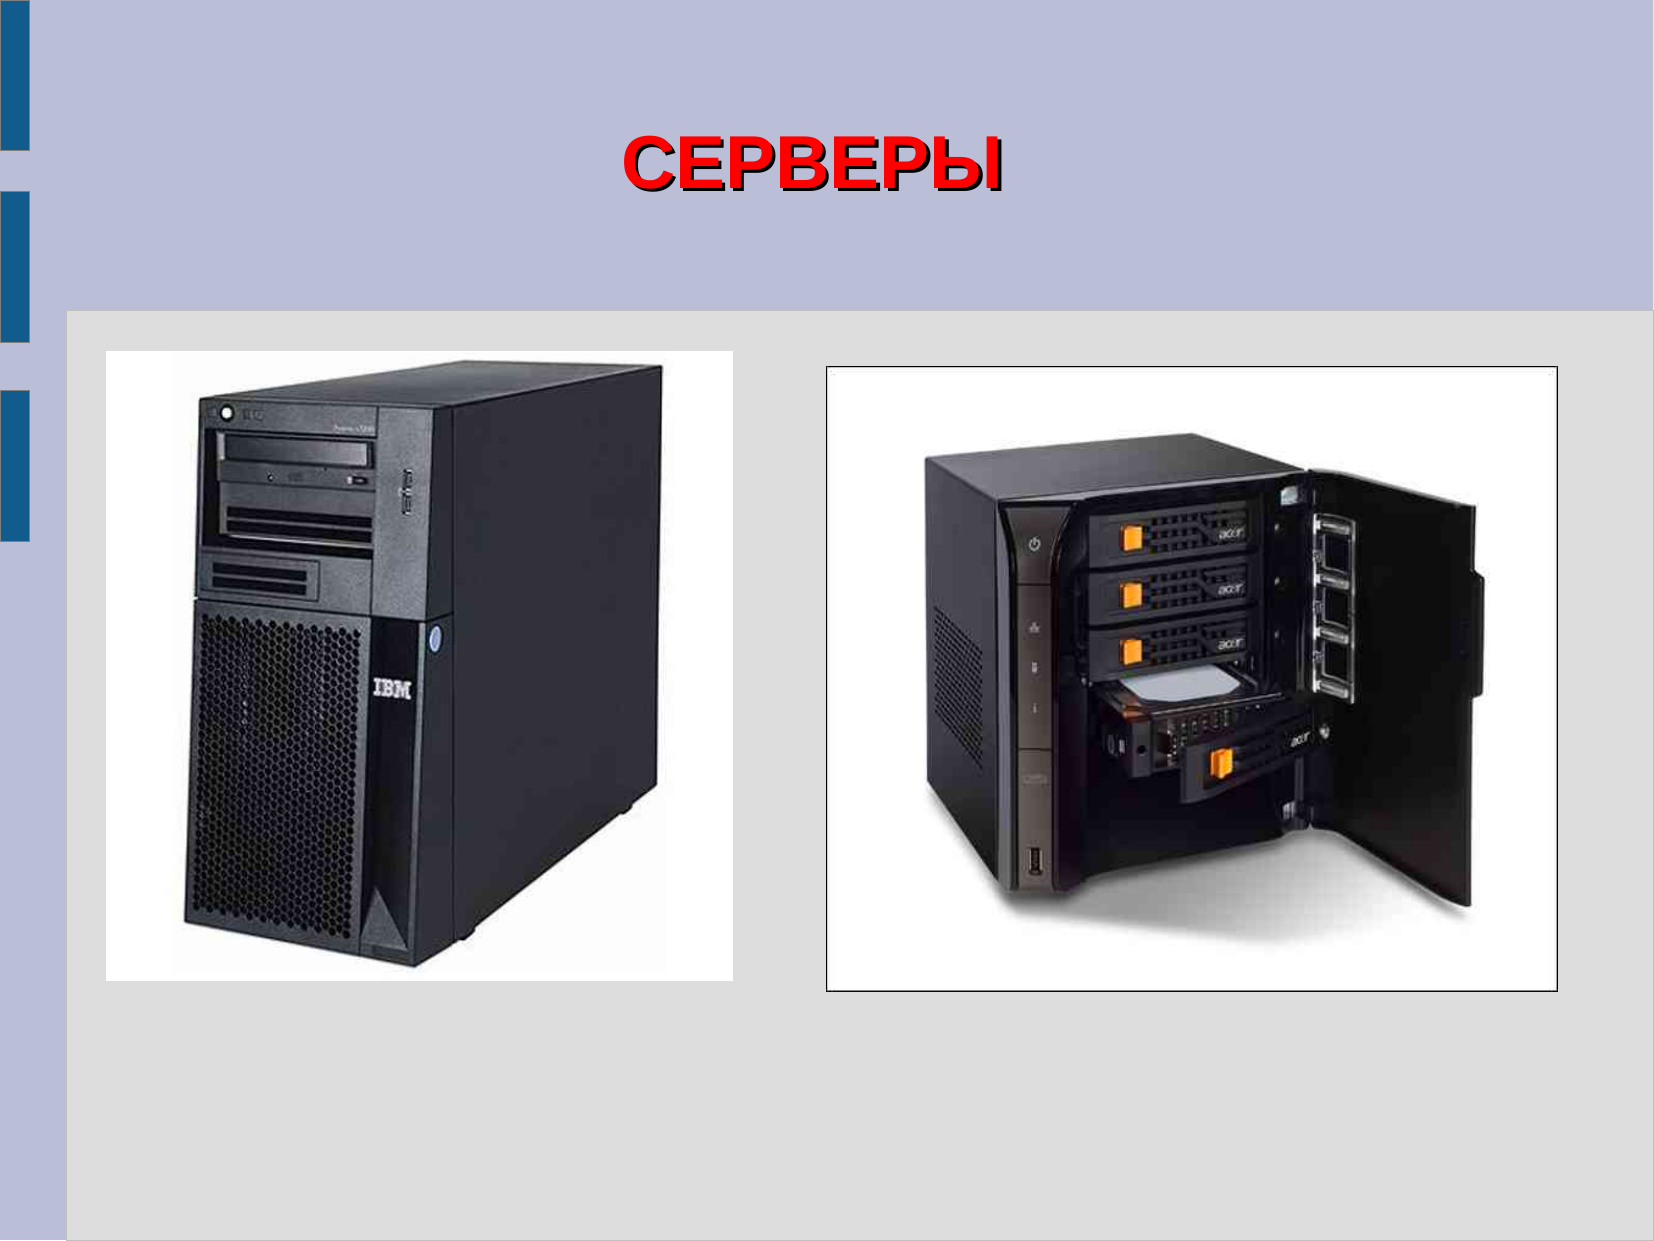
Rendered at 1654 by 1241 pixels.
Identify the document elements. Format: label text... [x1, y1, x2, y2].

title СЕРВЕРЫ [106, 59, 1519, 267]
picture [826, 366, 1558, 992]
picture [106, 351, 733, 981]
